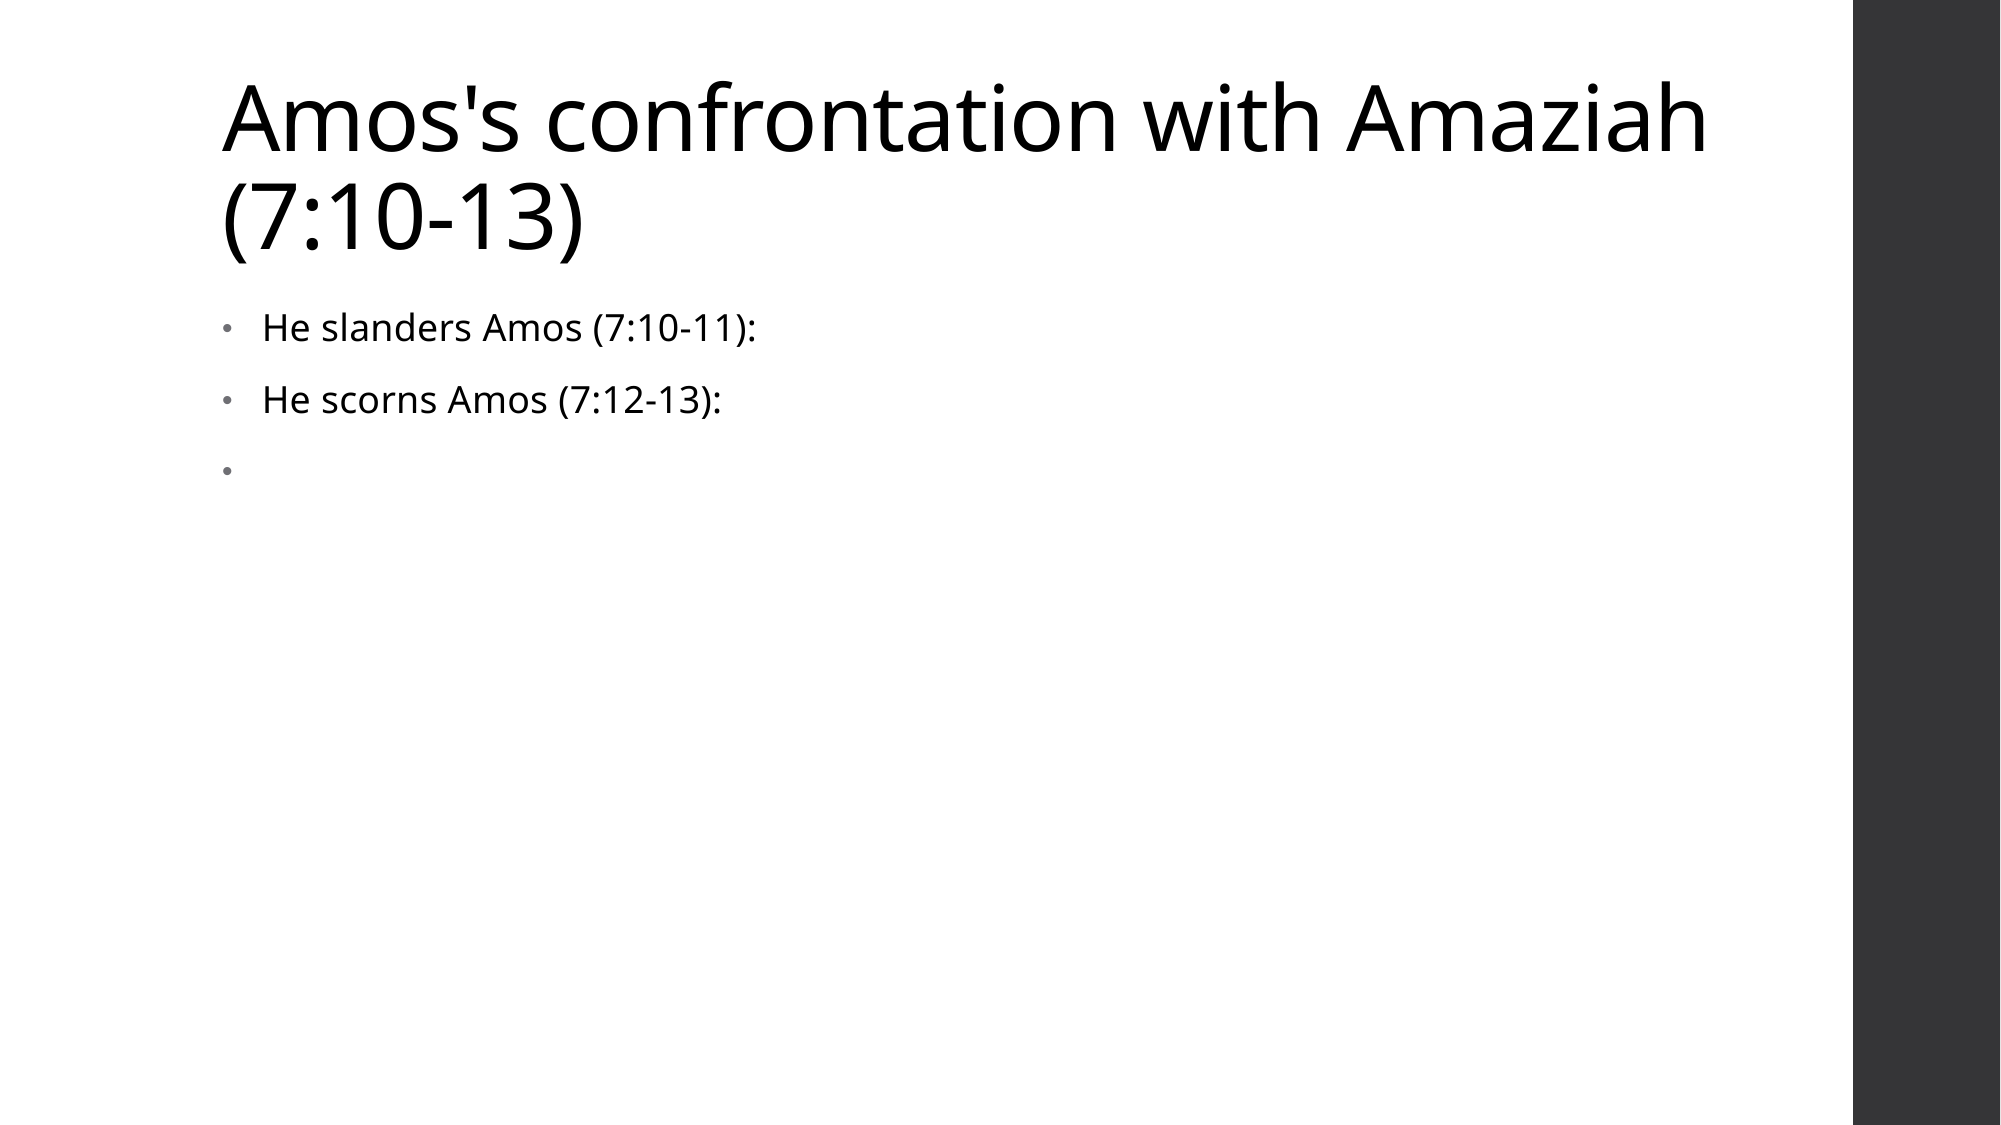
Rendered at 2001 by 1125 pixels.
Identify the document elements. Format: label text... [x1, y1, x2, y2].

list He slanders Amos (7:10-11): He scorns Amos (7:12-13): [206, 299, 1617, 1014]
title Amos's confrontation with Amaziah (7:10-13) [206, 60, 1797, 278]
